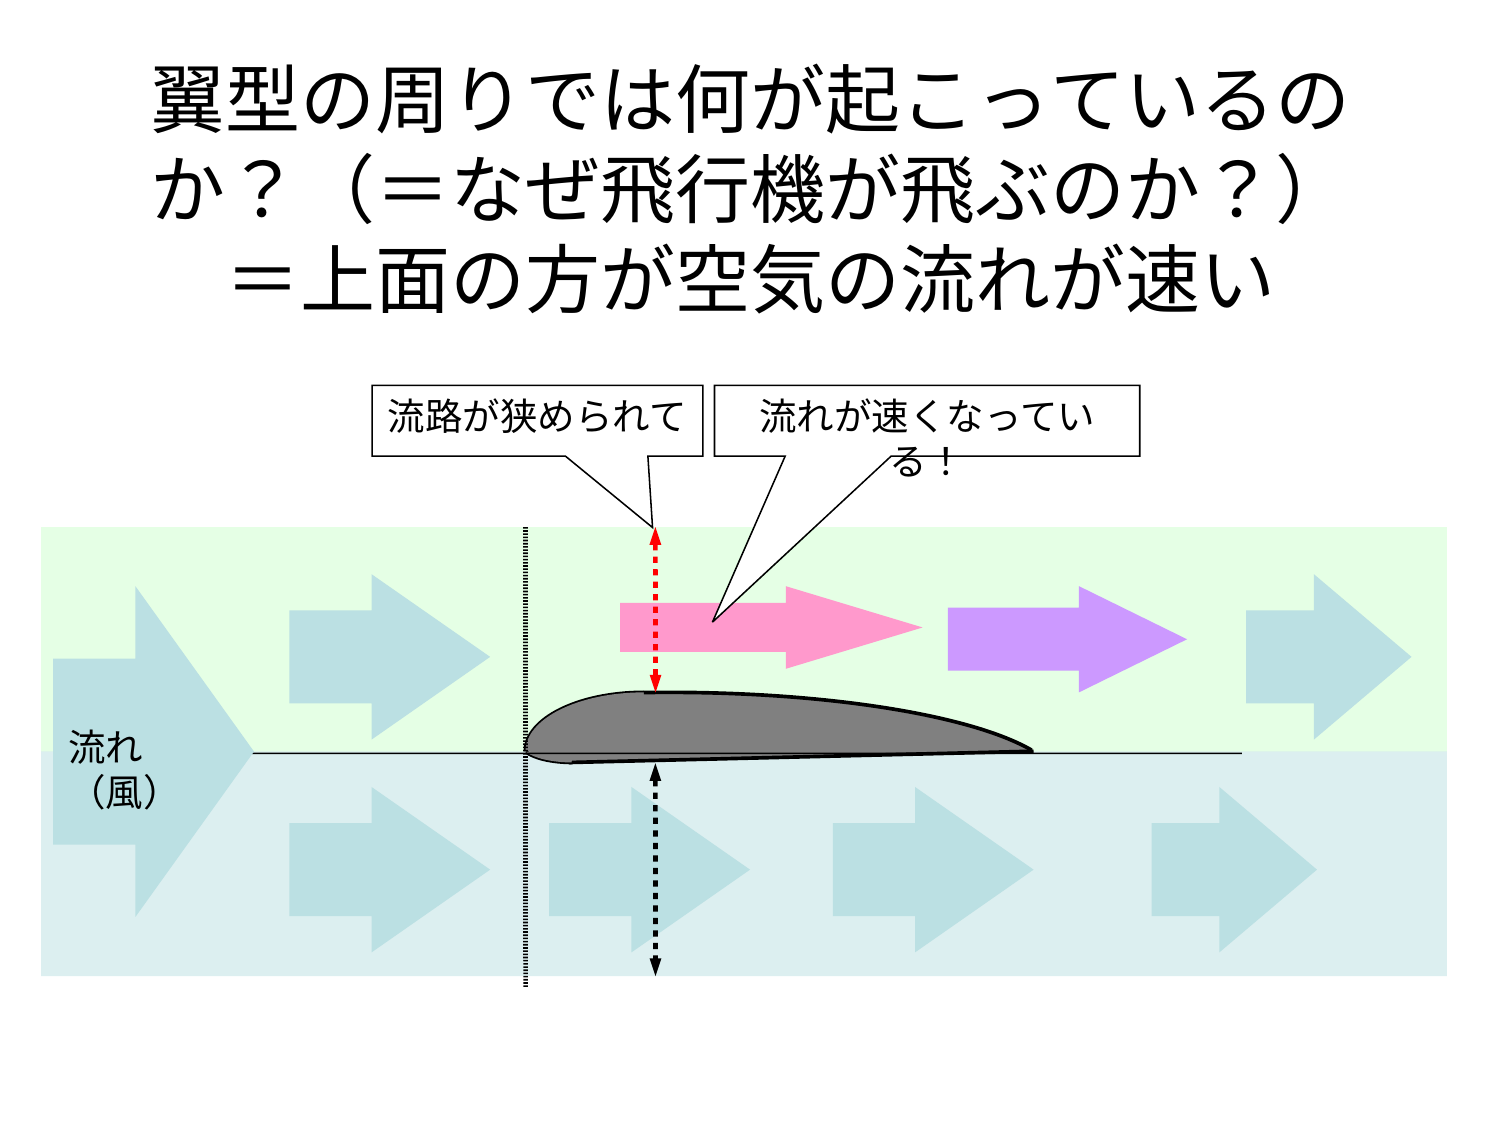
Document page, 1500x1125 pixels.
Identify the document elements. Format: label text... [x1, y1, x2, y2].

text_box [41, 527, 1447, 976]
title 翼型の周りでは何が起こっているのか？（＝なぜ飛行機が飛ぶのか？） ＝上面の方が空気の流れが速い [75, 45, 1426, 233]
text_box 流路が狭められて [372, 385, 703, 528]
text_box 流れが速くなっている！ [712, 385, 1140, 623]
text_box 流れ（風） [53, 716, 266, 777]
